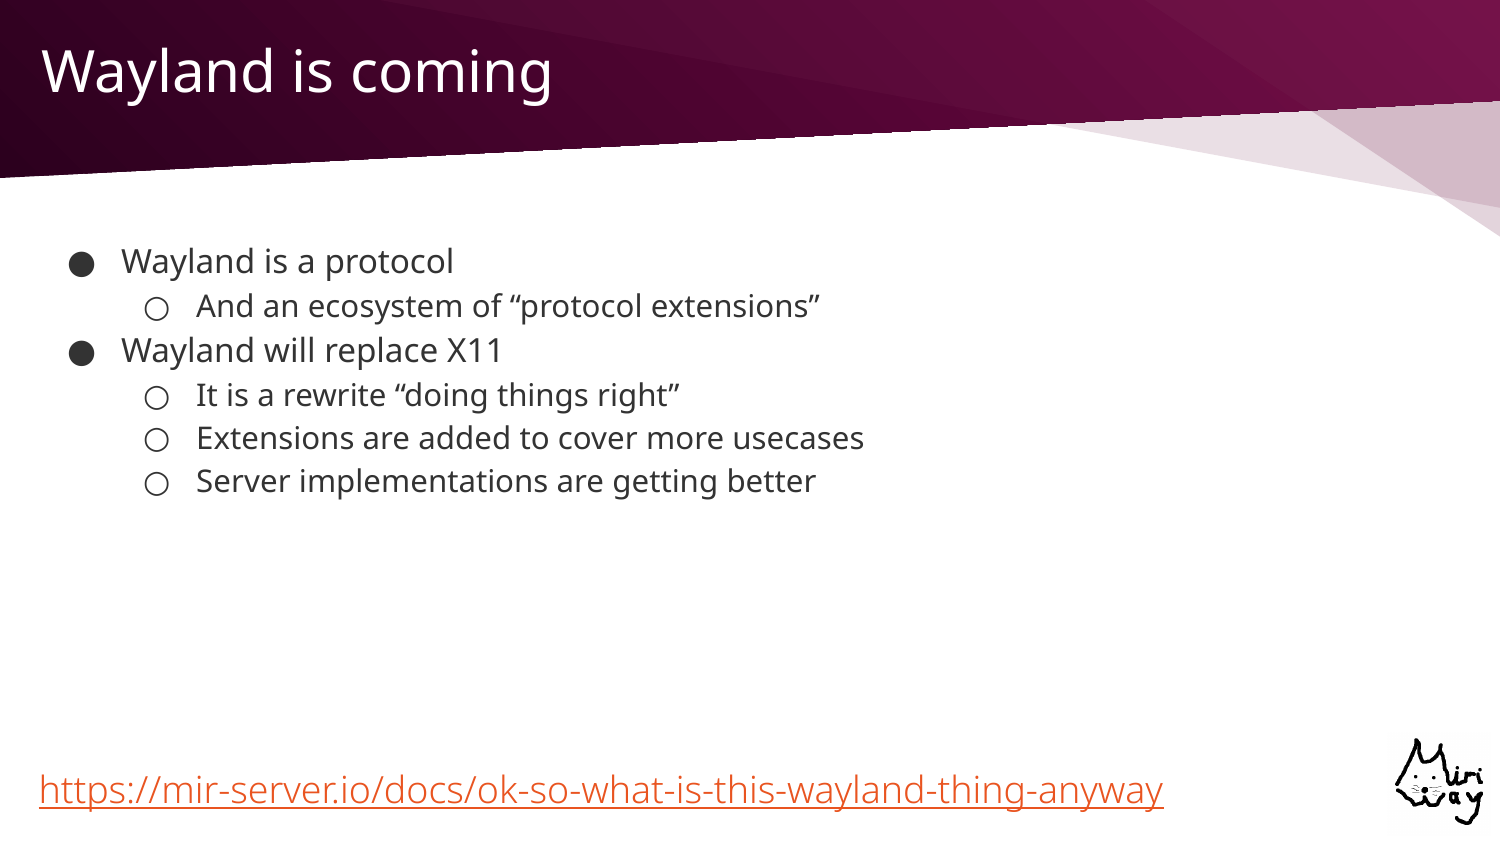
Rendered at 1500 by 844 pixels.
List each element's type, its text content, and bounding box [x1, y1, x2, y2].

picture [1387, 732, 1491, 836]
subtitle https://mir-server.io/docs/ok-so-what-is-this-wayland-thing-anyway [27, 754, 1374, 821]
list Wayland is a protocol And an ecosystem of “protocol extensions” Wayland will replace X11 It is a rewrite “doing things right” Extensions are added to cover more usecases Server implementations are getting better [35, 229, 1324, 724]
title Wayland is coming [41, 5, 1336, 134]
